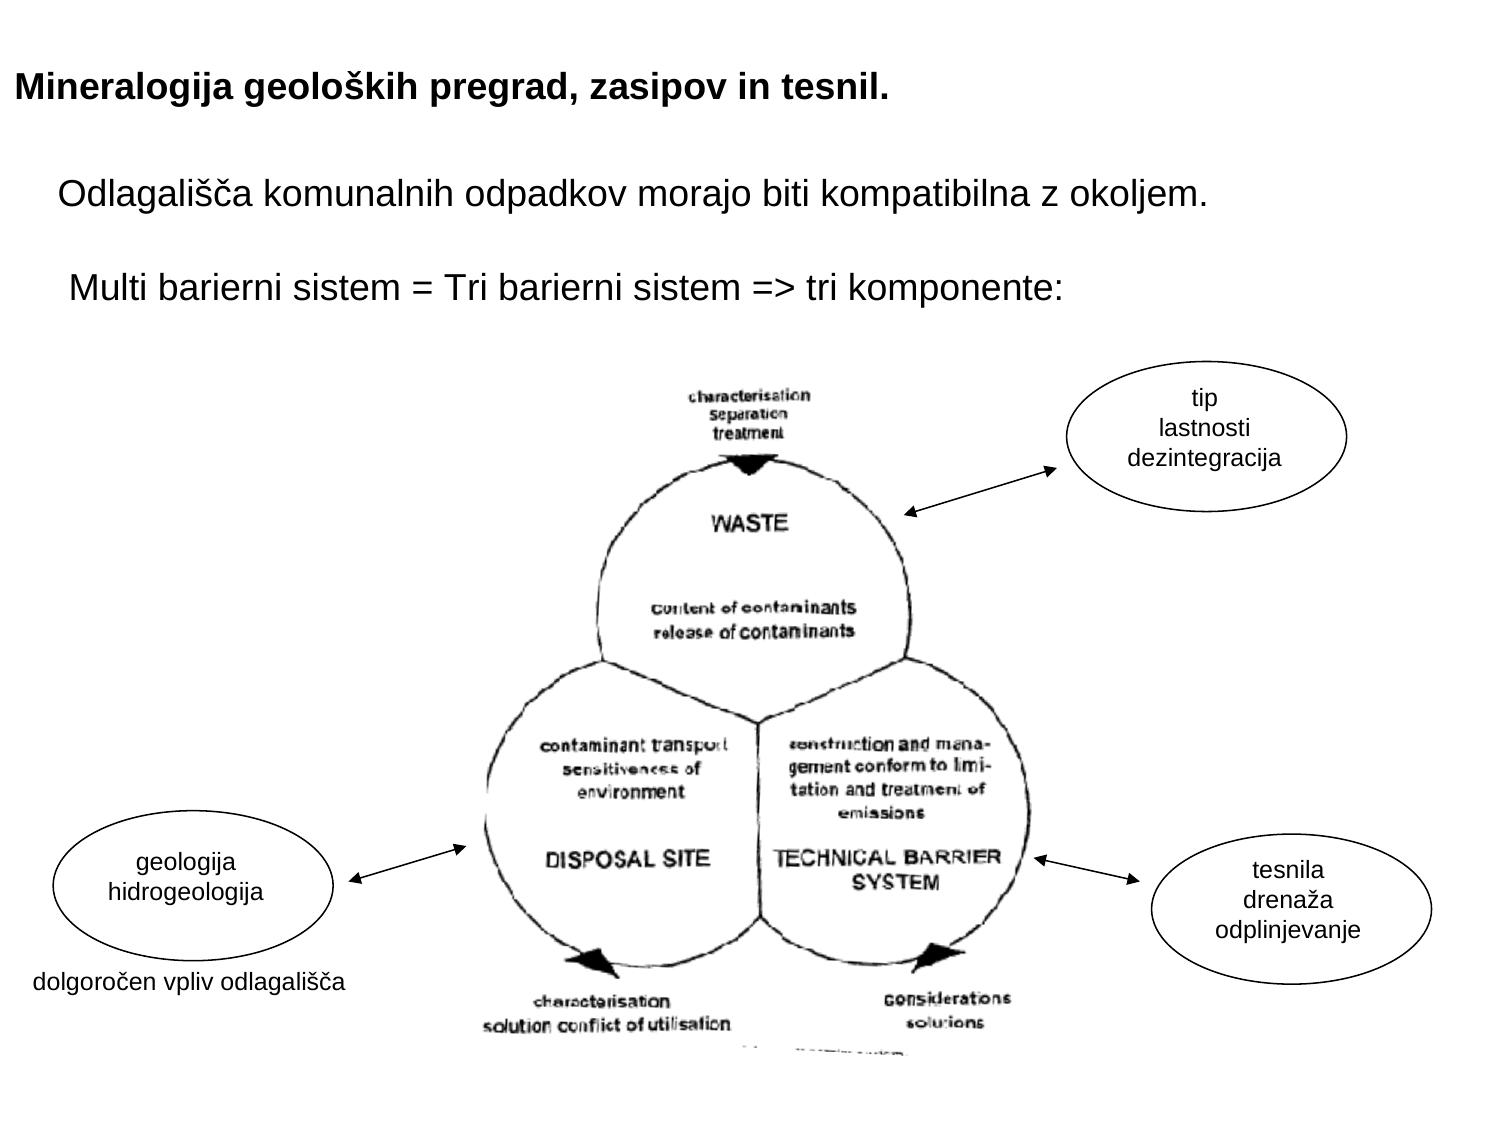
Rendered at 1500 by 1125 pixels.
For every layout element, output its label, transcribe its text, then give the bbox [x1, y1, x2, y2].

text_box Mineralogija geoloških pregrad, zasipov in tesnil. [0, 54, 917, 116]
text_box Odlagališča komunalnih odpadkov morajo biti kompatibilna z okoljem. [42, 160, 1224, 222]
picture [344, 363, 1142, 1067]
text_box tip lastnosti dezintegracija [1112, 373, 1298, 479]
text_box geologija hidrogeologija dolgoročen vpliv odlagališča [10, 837, 362, 1003]
picture [1068, 401, 1144, 502]
text_box Multi barierni sistem = Tri barierni sistem => tri komponente: [53, 255, 1080, 316]
text_box tesnila drenaža odplinjevanje [1200, 846, 1377, 982]
